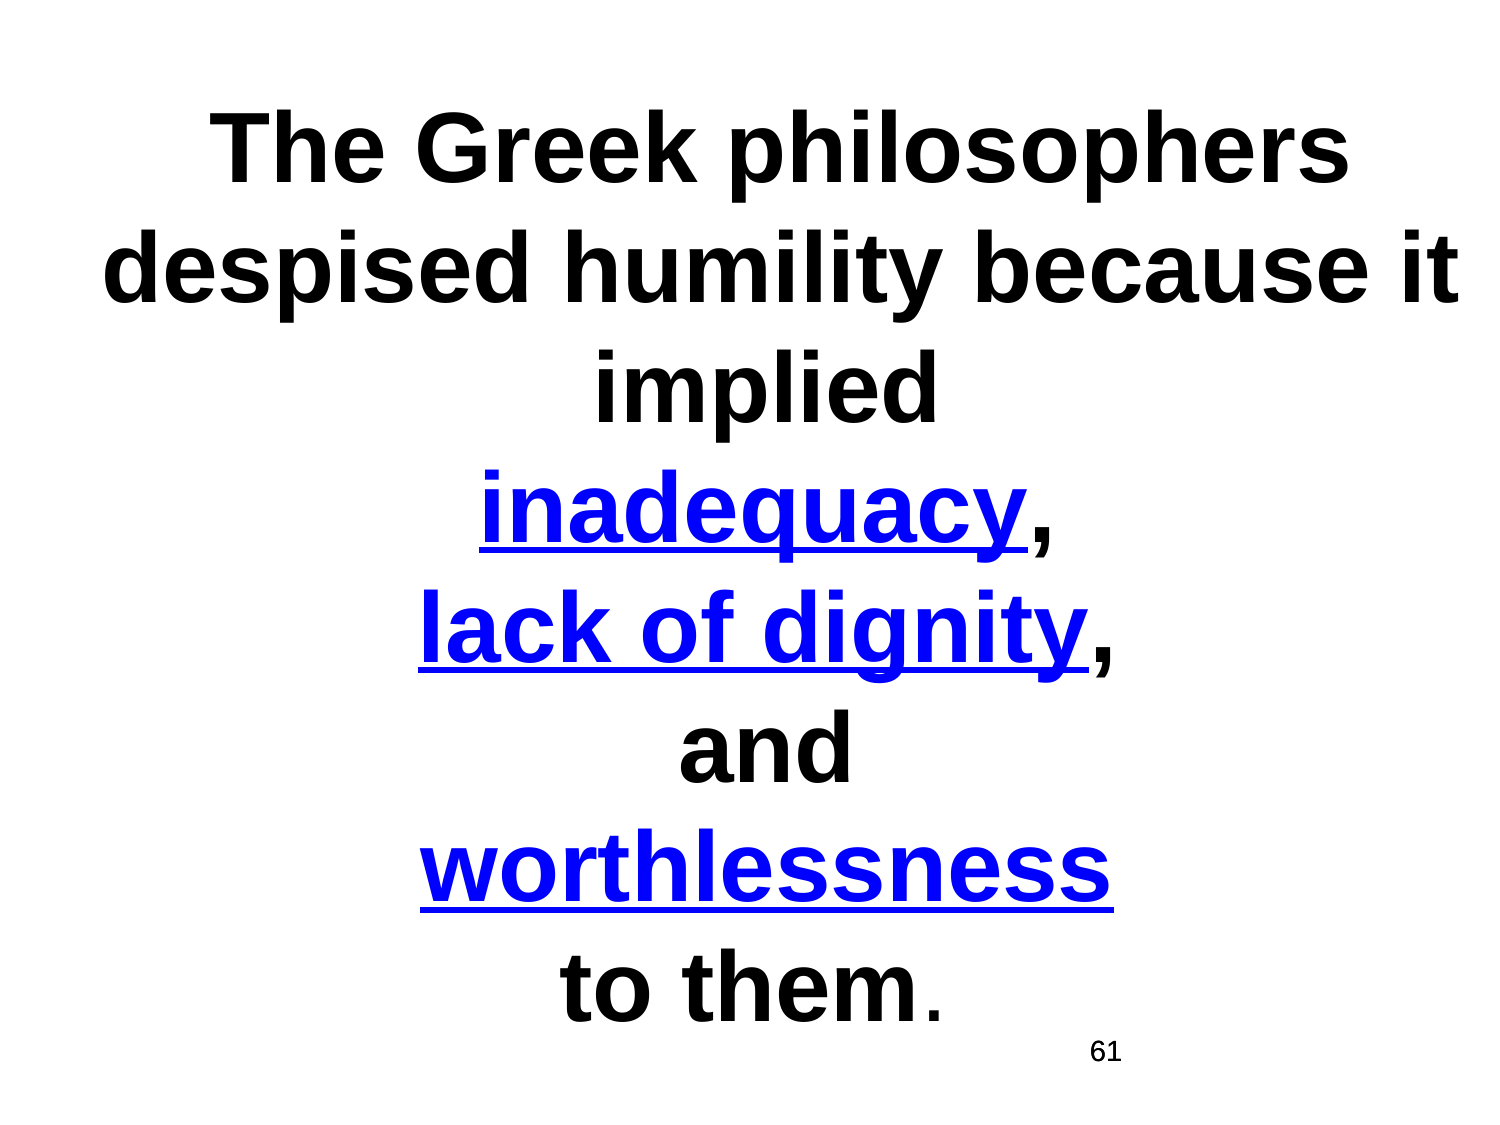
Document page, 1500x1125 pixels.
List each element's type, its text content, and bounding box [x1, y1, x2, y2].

slide_number <number> [1074, 1050, 1425, 1103]
text_box The Greek philosophers despised humility because it implied inadequacy, lack of dignity, and worthlessness to them. [62, 74, 1500, 1050]
